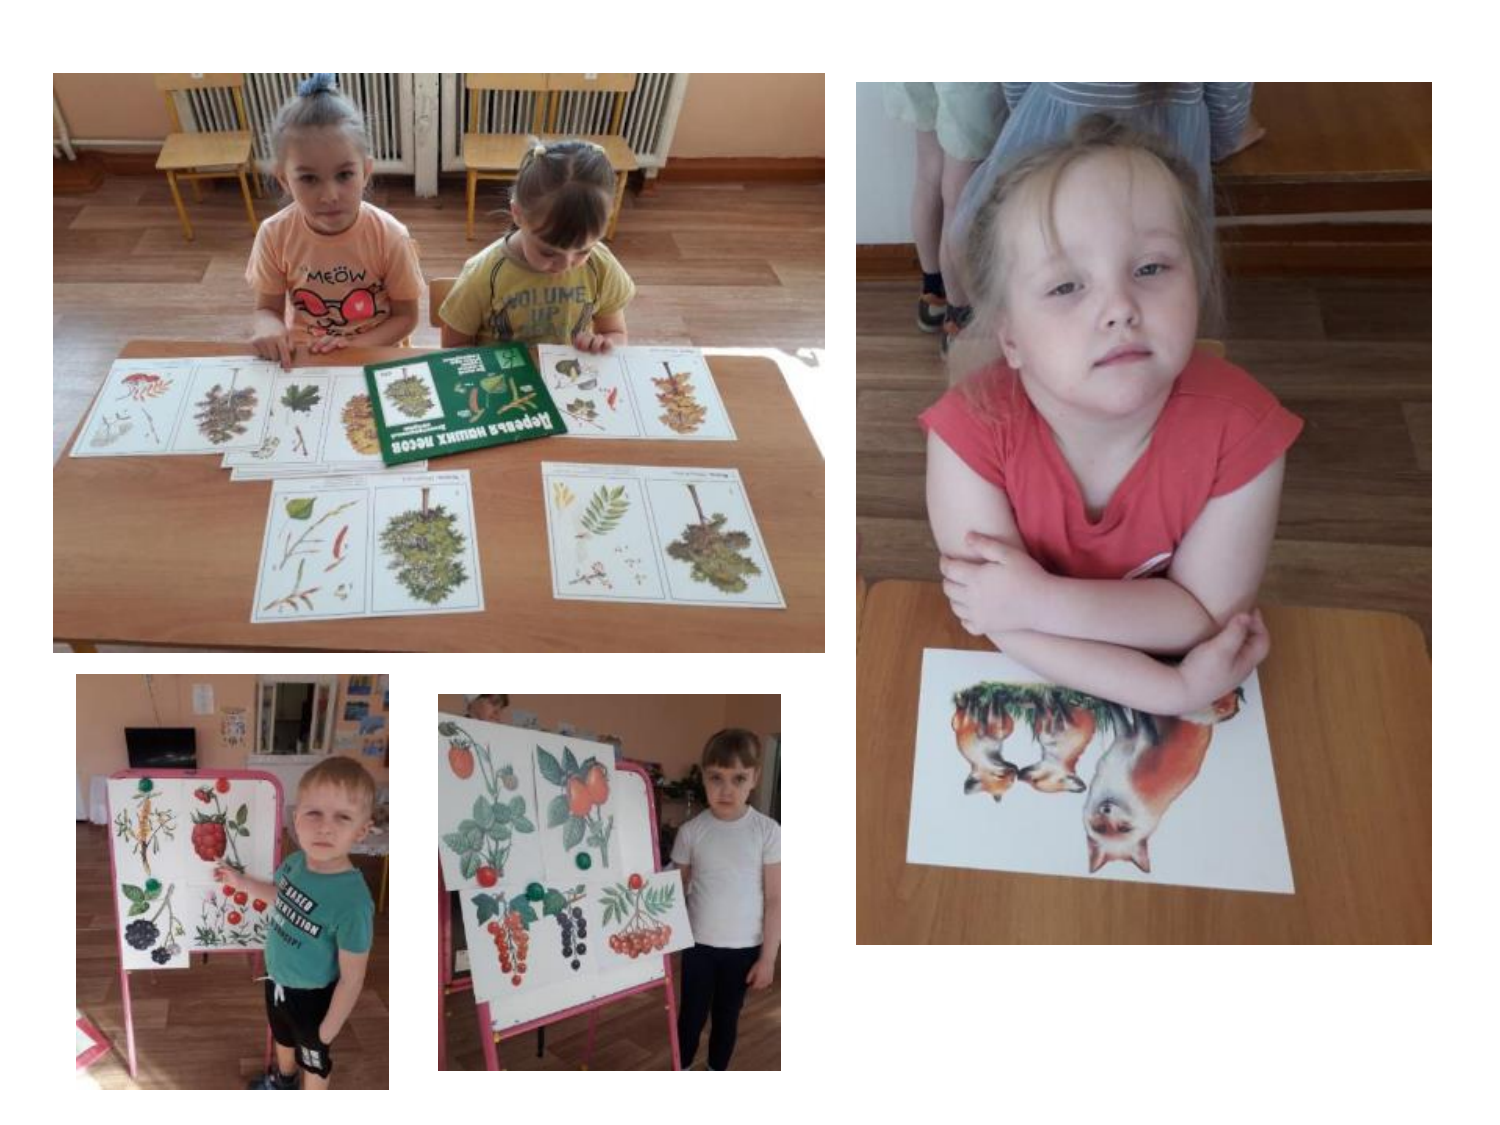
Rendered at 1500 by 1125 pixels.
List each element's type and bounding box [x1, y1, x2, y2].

picture [76, 674, 389, 1090]
picture [438, 694, 781, 1071]
picture [53, 73, 825, 653]
picture [856, 82, 1432, 946]
